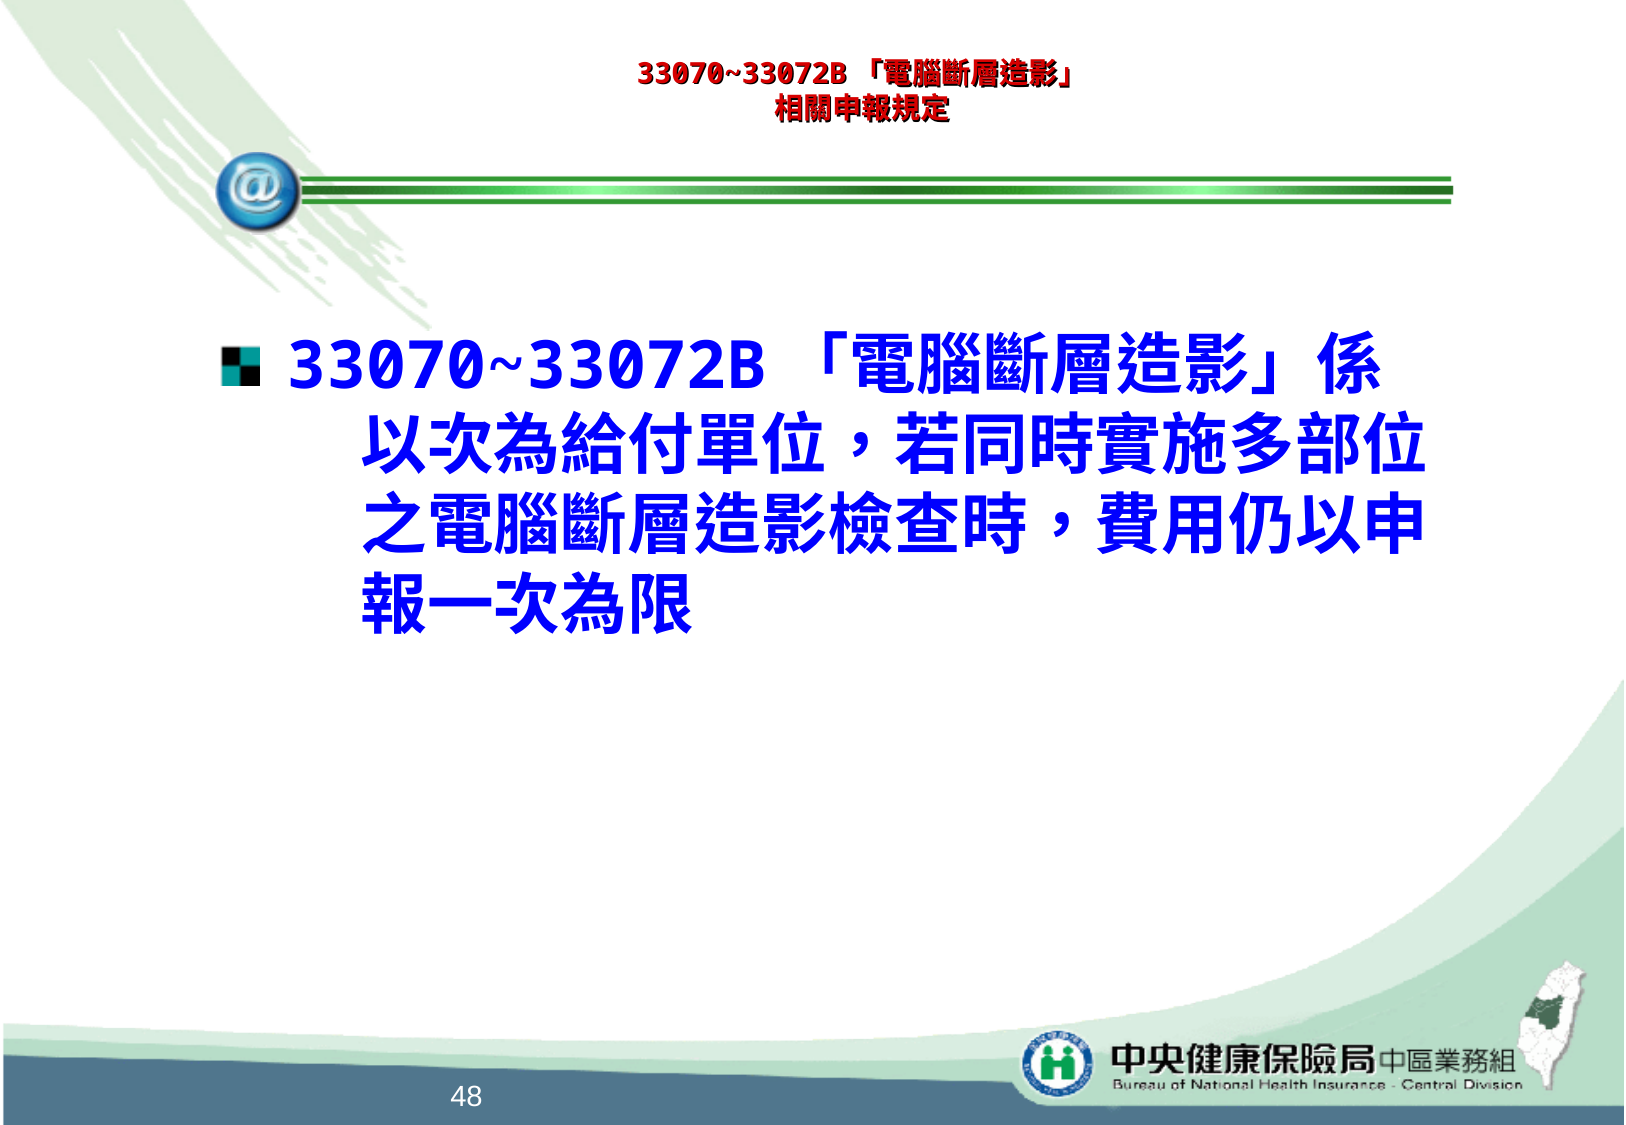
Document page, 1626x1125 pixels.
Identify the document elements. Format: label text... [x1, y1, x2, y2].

list 33070~33072B「電腦斷層造影」係以次為給付單位，若同時實施多部位之電腦斷層造影檢查時，費用仍以申報一次為限 [198, 314, 1449, 1053]
text_box [435, 1065, 815, 1125]
title 33070~33072B「電腦斷層造影」 相關申報規定 [162, 0, 1562, 184]
